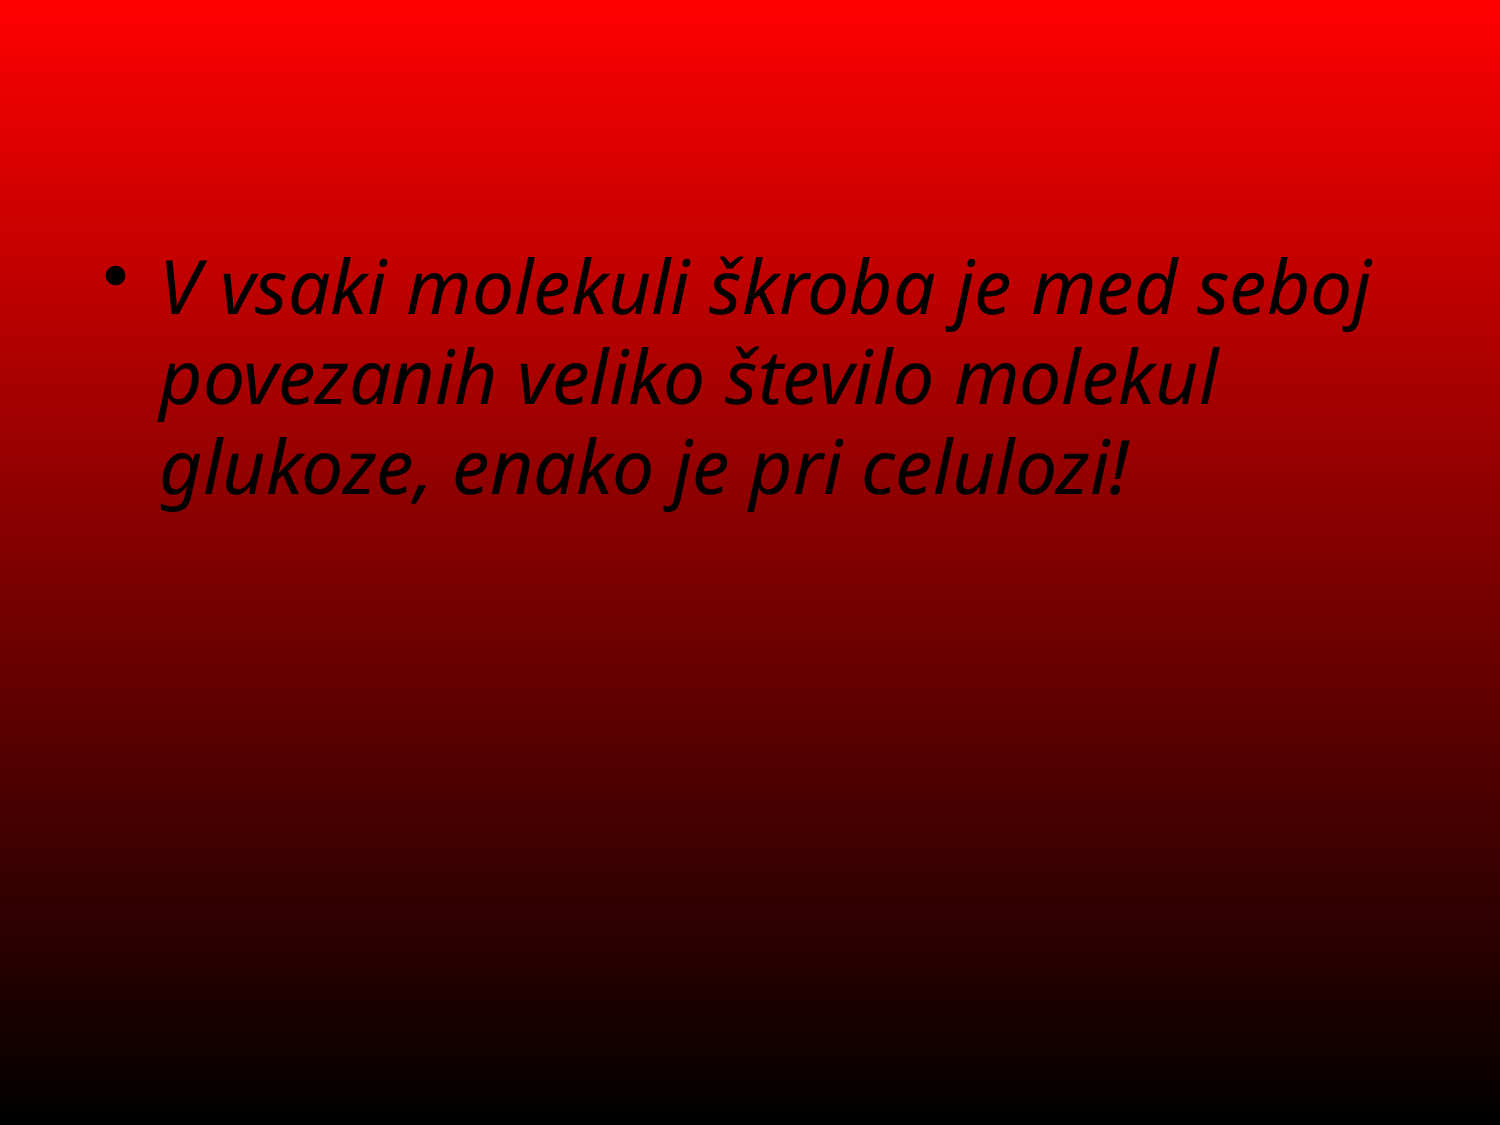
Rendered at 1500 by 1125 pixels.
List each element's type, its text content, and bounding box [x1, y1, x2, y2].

list V vsaki molekuli škroba je med seboj povezanih veliko število molekul glukoze, enako je pri celulozi! [88, 231, 1439, 975]
